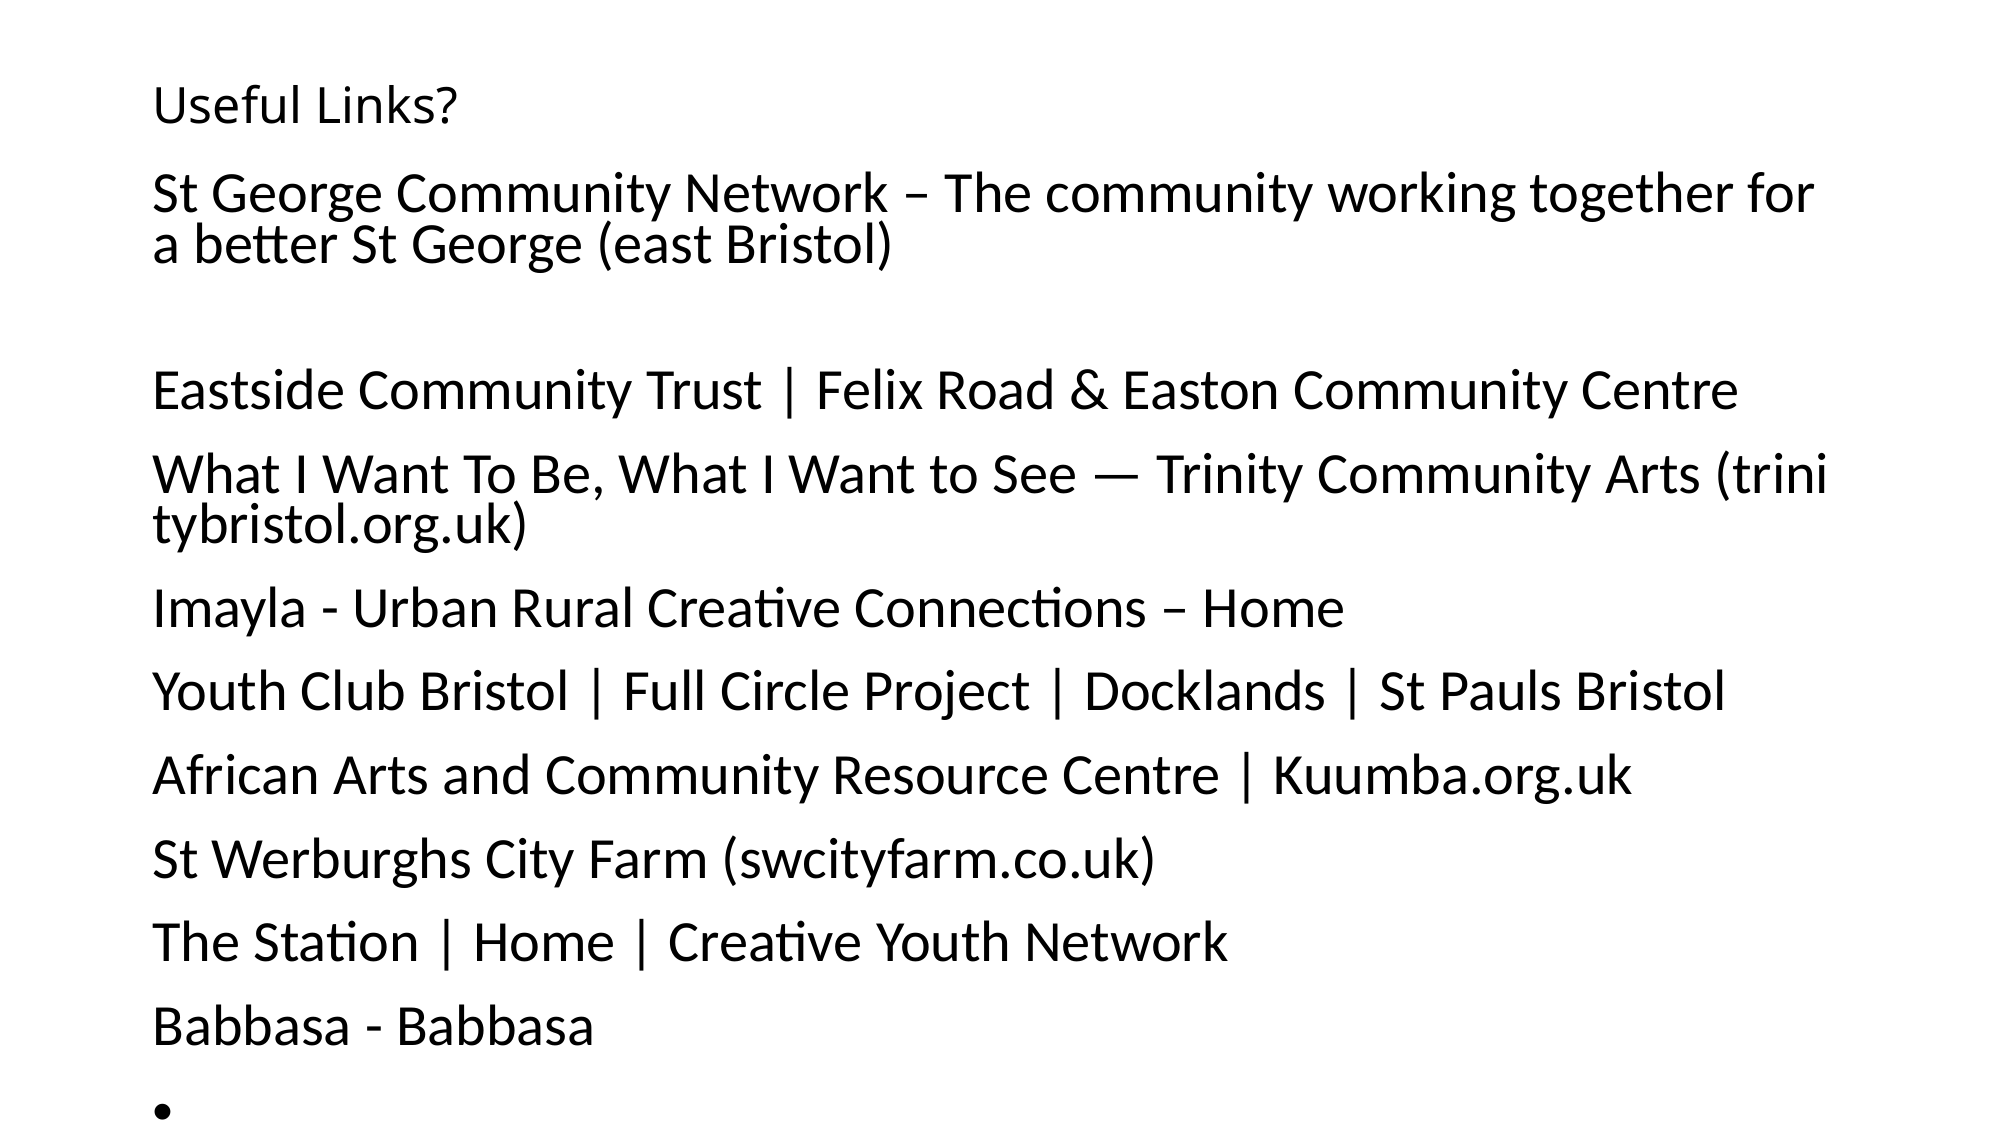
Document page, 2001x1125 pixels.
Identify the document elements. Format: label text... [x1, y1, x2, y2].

list St George Community Network – The community working together for a better St George (east Bristol) Eastside Community Trust | Felix Road & Easton Community Centre What I Want To Be, What I Want to See — Trinity Community Arts (trinitybristol.org.uk) Imayla - Urban Rural Creative Connections – Home Youth Club Bristol | Full Circle Project | Docklands | St Pauls Bristol African Arts and Community Resource Centre | Kuumba.org.uk St Werburghs City Farm (swcityfarm.co.uk) The Station | Home | Creative Youth Network Babbasa - Babbasa [137, 155, 1863, 1066]
title Useful Links? [137, 59, 1863, 155]
